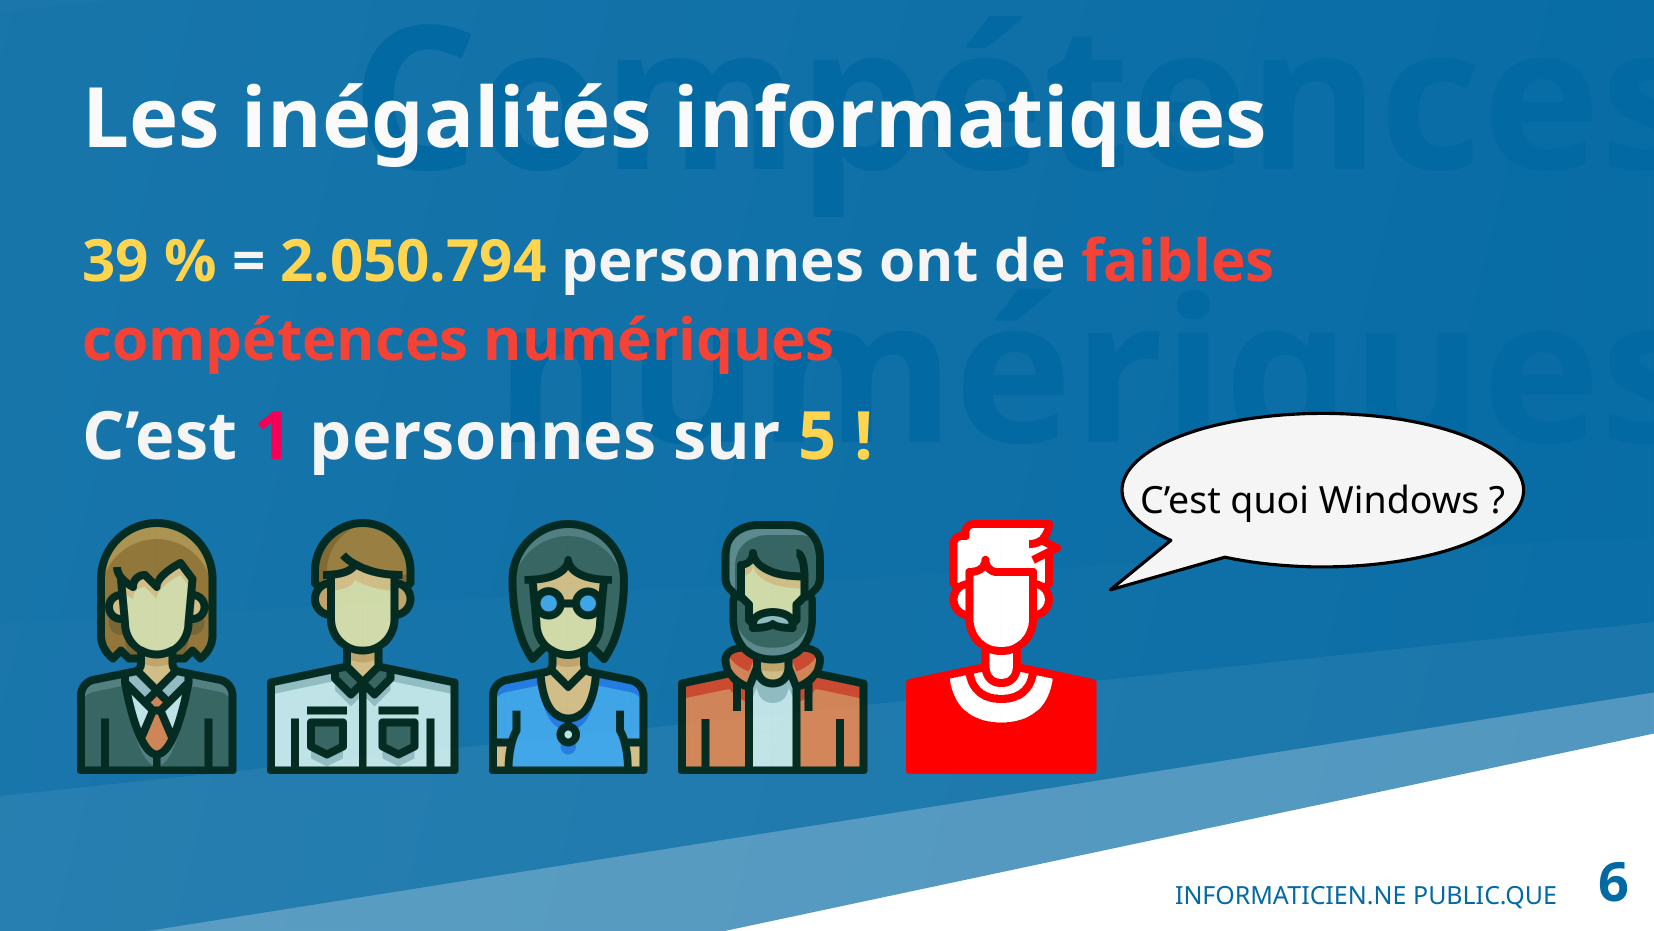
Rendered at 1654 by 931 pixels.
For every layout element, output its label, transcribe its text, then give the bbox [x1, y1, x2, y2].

text_box [1506, 458, 1524, 522]
text_box [1122, 459, 1139, 522]
text_box C’est 1 personnes sur 5 ! [82, 395, 1571, 473]
text_box C’est quoi Windows ? [1139, 453, 1506, 544]
title Les inégalités informatiques [82, 37, 1571, 193]
picture [29, 519, 1128, 774]
title Compétences numériques [212, 0, 1654, 469]
text_box [1110, 544, 1466, 590]
text_box [1147, 413, 1499, 453]
text_box 39 % = 2.050.794 personnes ont de faibles compétences numériques [82, 259, 1571, 337]
